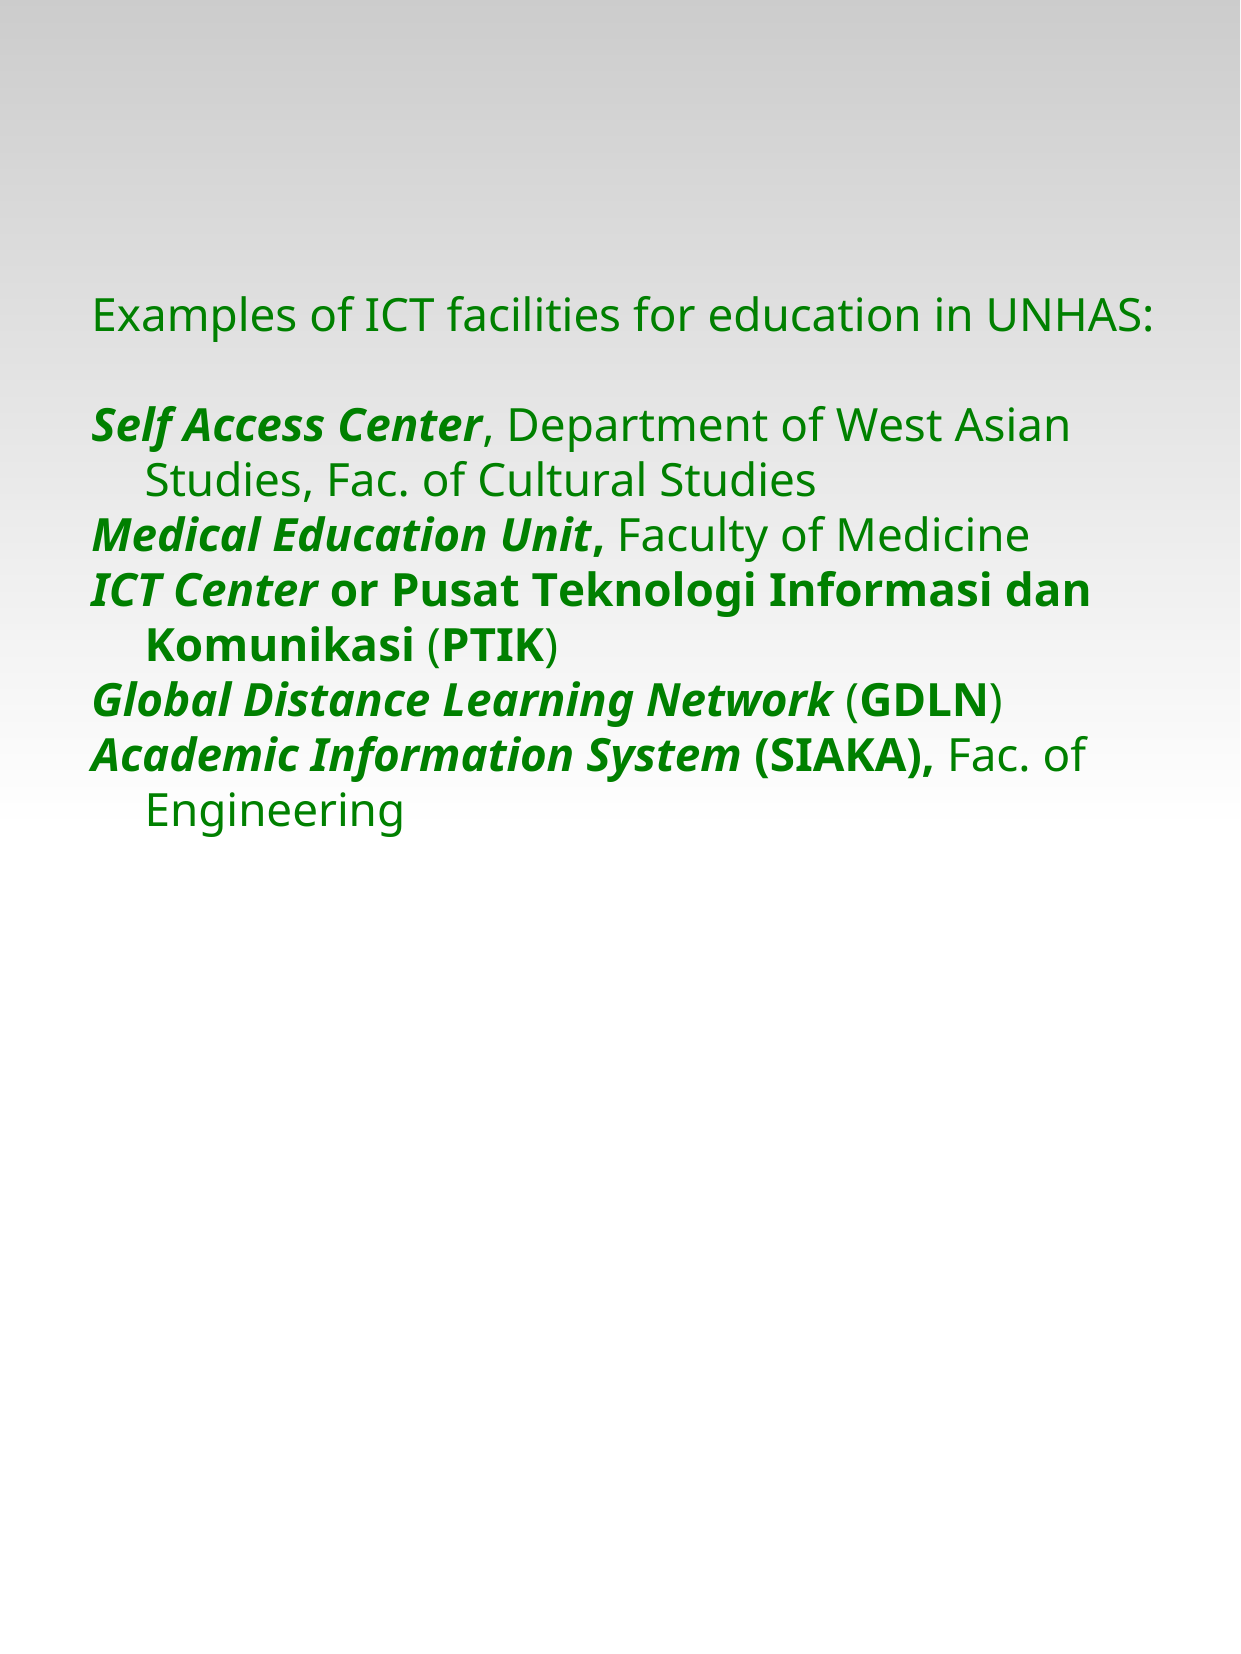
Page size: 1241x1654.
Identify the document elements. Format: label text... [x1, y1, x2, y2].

text_box Examples of ICT facilities for education in UNHAS: Self Access Center, Department of West Asian Studies, Fac. of Cultural Studies Medical Education Unit, Faculty of Medicine ICT Center or Pusat Teknologi Informasi dan Komunikasi (PTIK) Global Distance Learning Network (GDLN) Academic Information System (SIAKA), Fac. of Engineering [59, 278, 1182, 1063]
